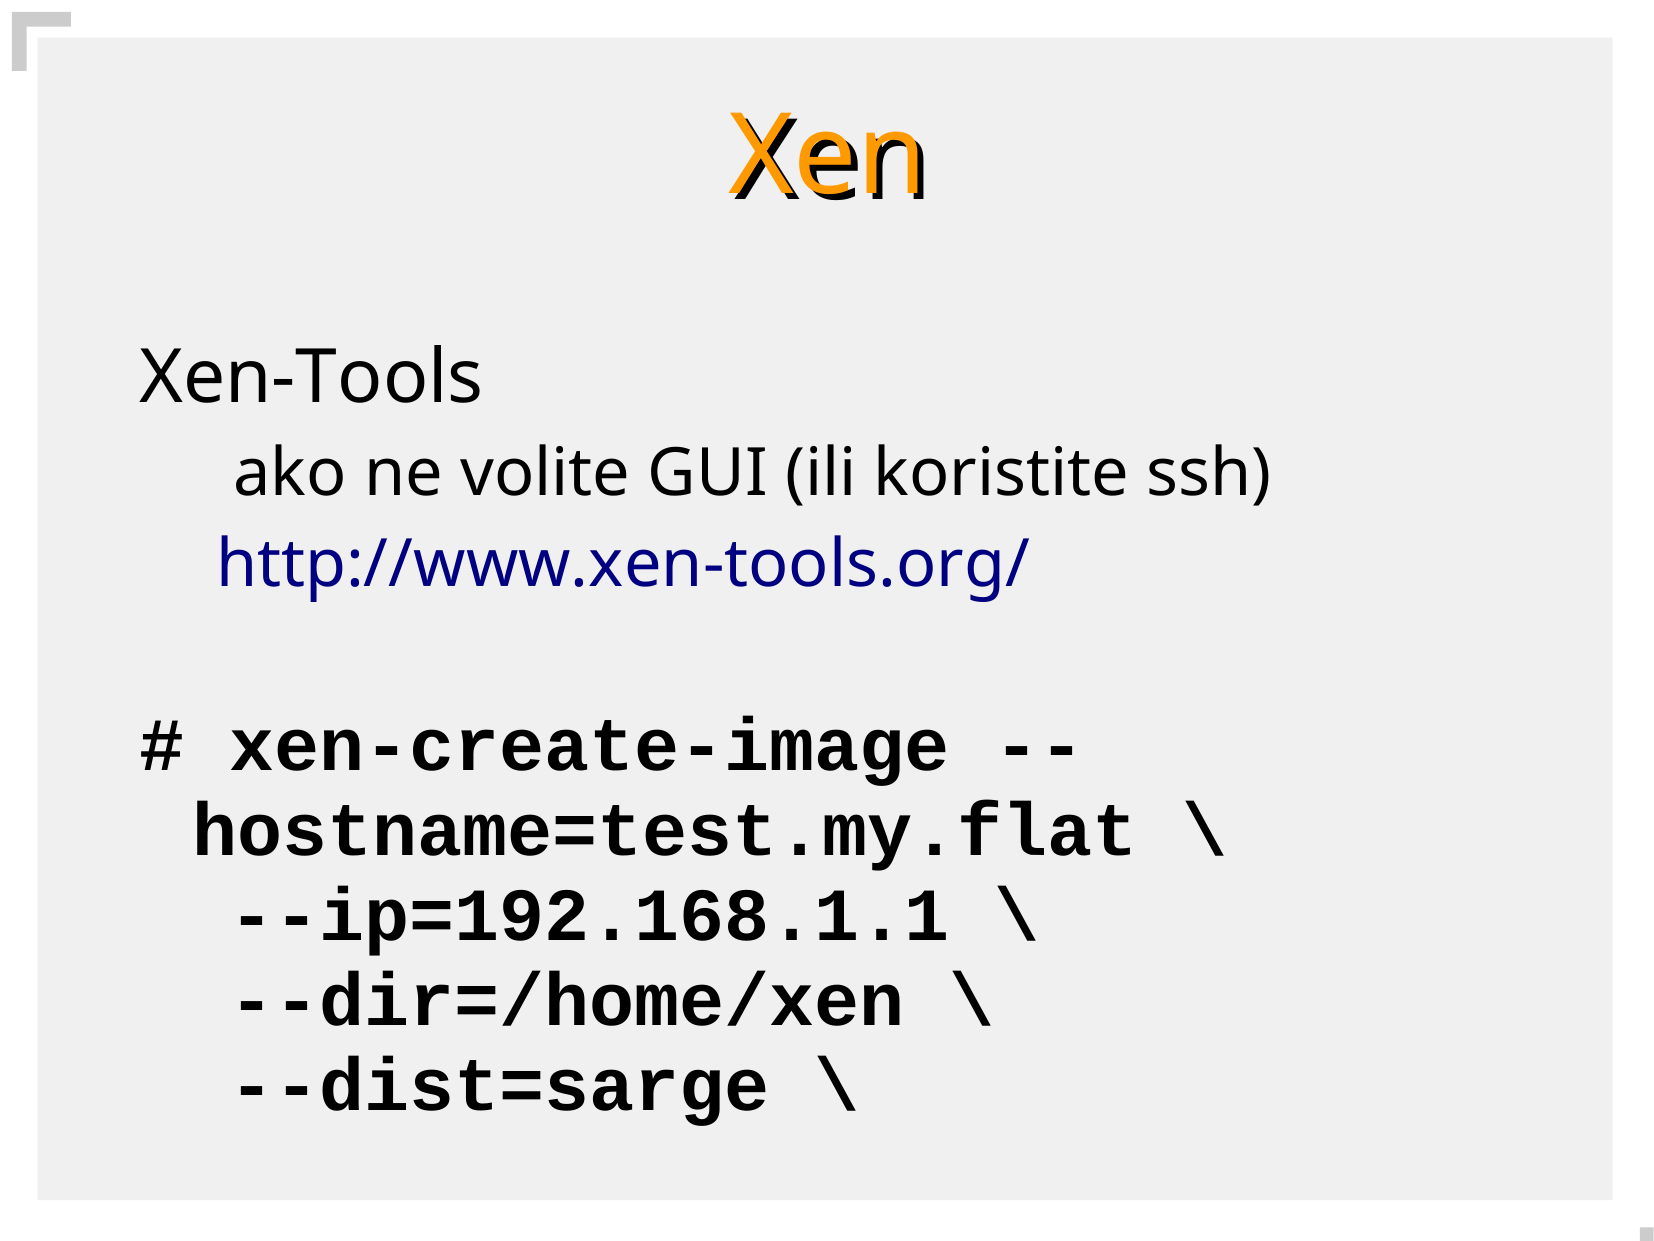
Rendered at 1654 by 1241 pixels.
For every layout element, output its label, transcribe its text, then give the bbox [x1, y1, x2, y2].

title Xen [121, 46, 1534, 254]
list Xen-Tools ako ne volite GUI (ili koristite ssh) http://www.xen-tools.org/ # xen-create-image --hostname=test.my.flat \ --ip=192.168.1.1 \ --dir=/home/xen \ --dist=sarge \ [121, 322, 1561, 1132]
